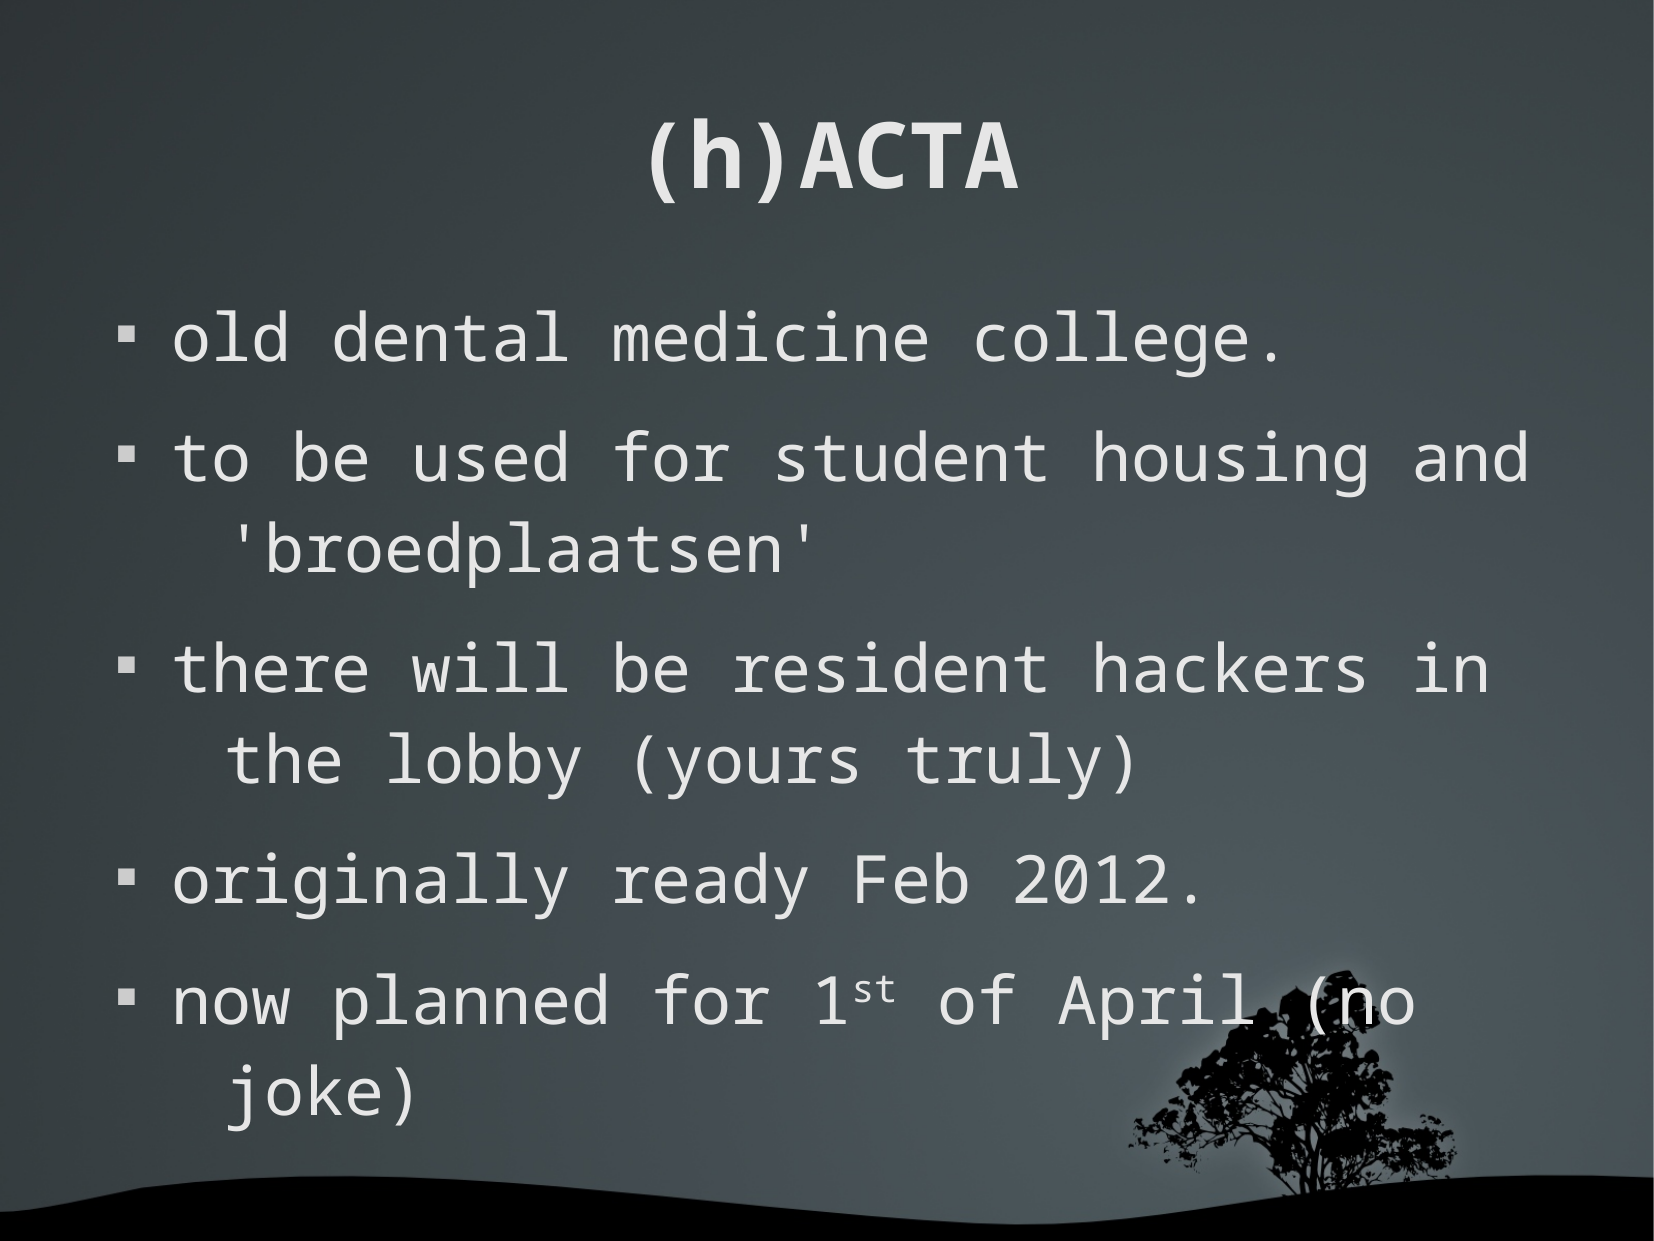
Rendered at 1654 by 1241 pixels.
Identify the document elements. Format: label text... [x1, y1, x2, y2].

picture [0, 0, 1654, 1241]
list old dental medicine college. to be used for student housing and 'broedplaatsen' there will be resident hackers in the lobby (yours truly) originally ready Feb 2012. now planned for 1st of April (no joke) [82, 290, 1571, 1094]
title (h)ACTA [82, 56, 1571, 250]
